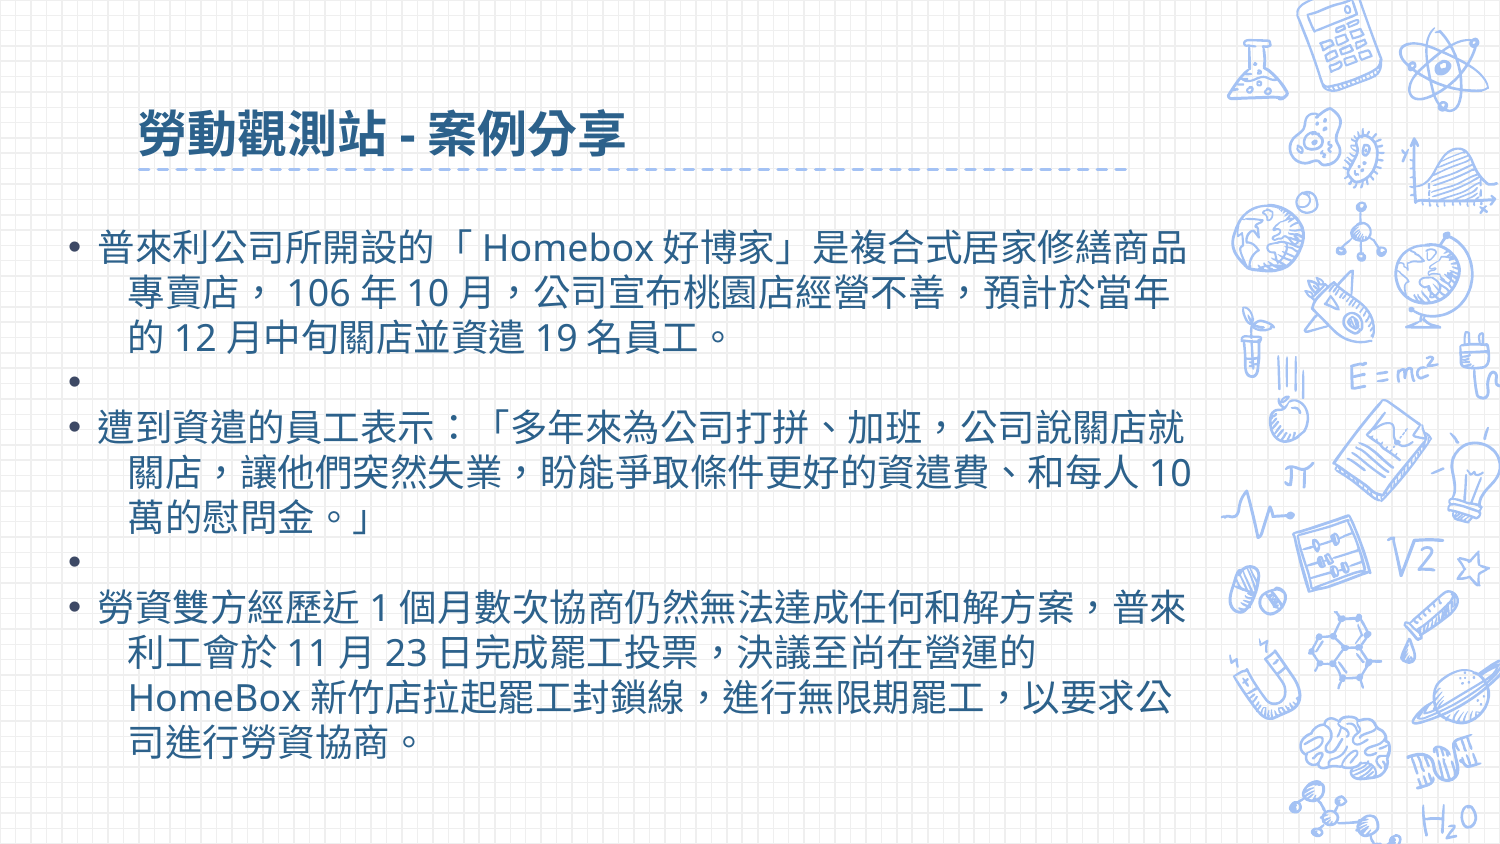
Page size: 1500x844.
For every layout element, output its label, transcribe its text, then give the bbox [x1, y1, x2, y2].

list 普來利公司所開設的「Homebox好博家」是複合式居家修繕商品專賣店，106年10月，公司宣布桃園店經營不善，預計於當年的12月中旬關店並資遣19名員工。 遭到資遣的員工表示：「多年來為公司打拼、加班，公司說關店就關店，讓他們突然失業，盼能爭取條件更好的資遣費、和每人10萬的慰問金。」 勞資雙方經歷近1個月數次協商仍然無法達成任何和解方案，普來利工會於11月23日完成罷工投票，決議至尚在營運的HomeBox新竹店拉起罷工封鎖線，進行無限期罷工，以要求公司進行勞資協商。 [53, 209, 1211, 802]
title 勞動觀測站-案例分享 [122, 36, 1131, 178]
